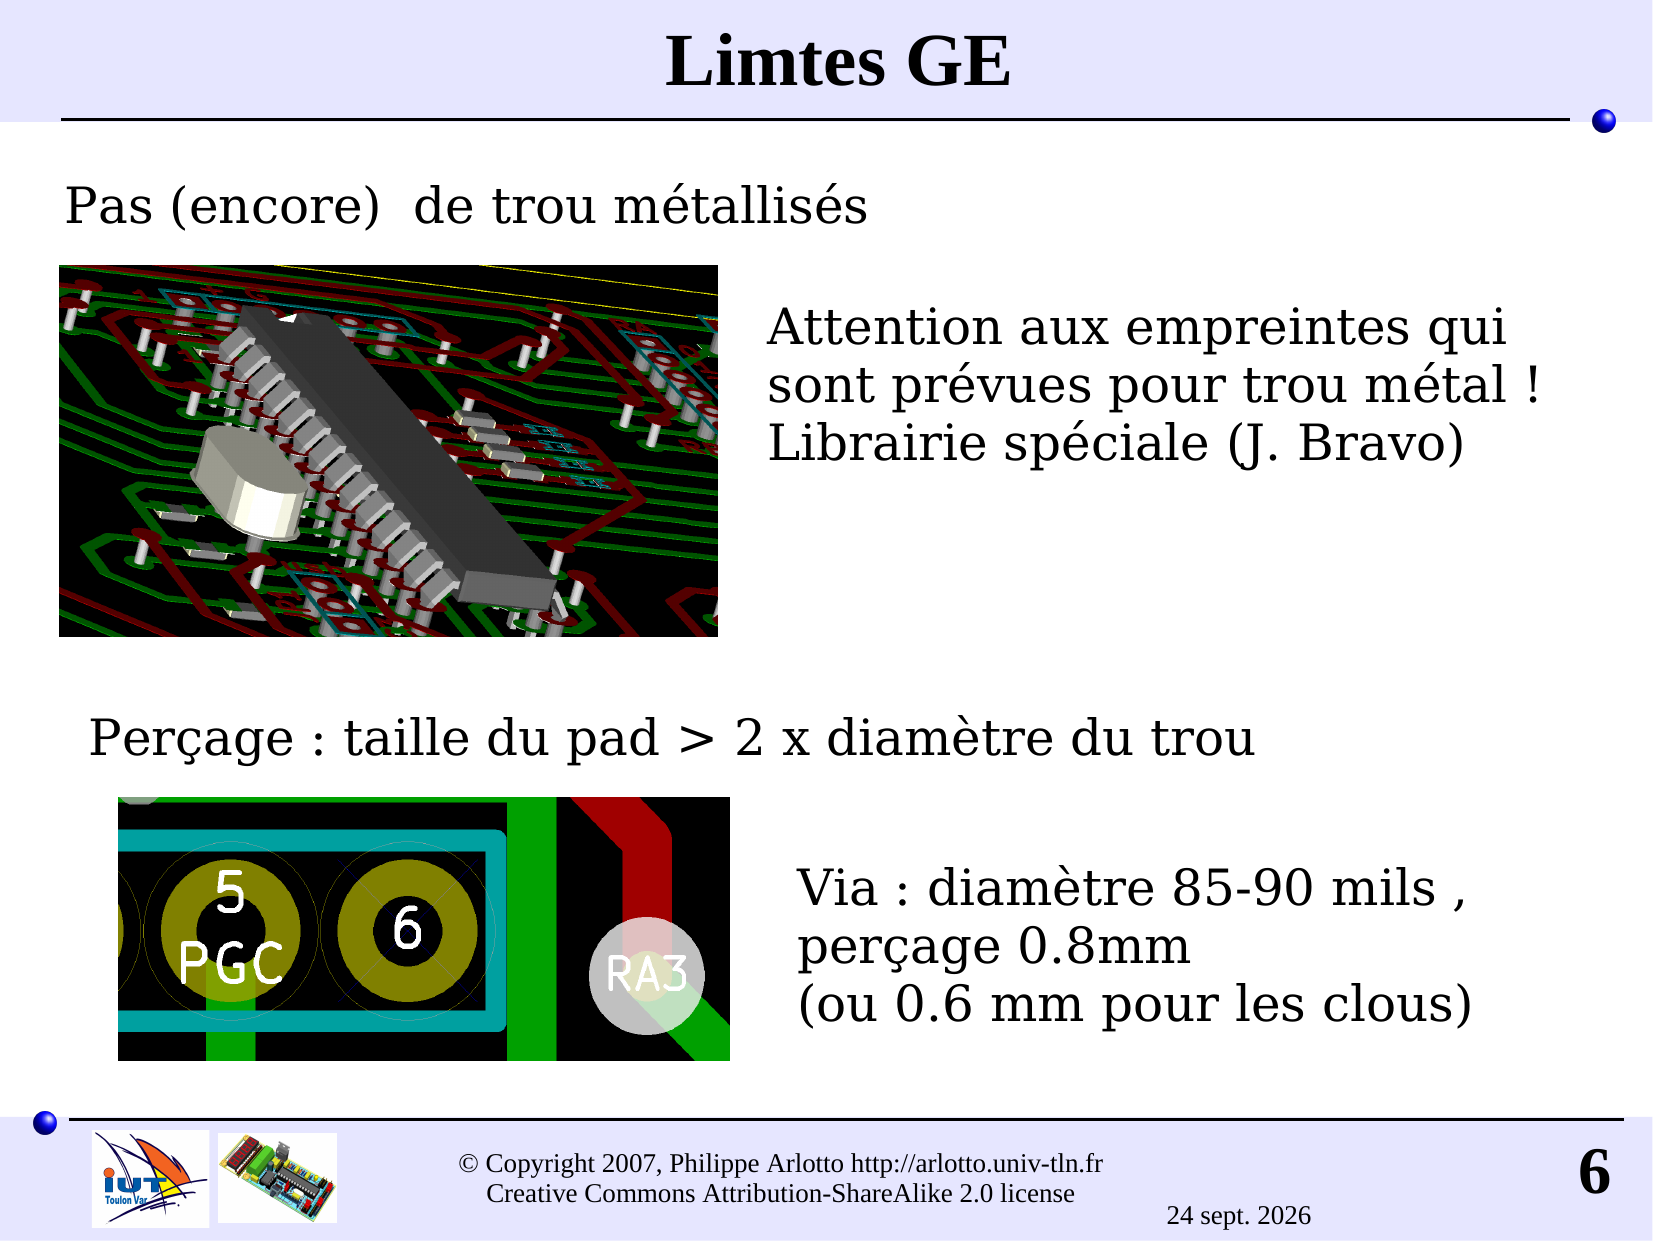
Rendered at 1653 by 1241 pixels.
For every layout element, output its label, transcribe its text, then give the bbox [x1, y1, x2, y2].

title Limtes GE [95, 11, 1585, 110]
text_box Pas (encore) de trou métallisés [64, 177, 886, 236]
picture [59, 265, 718, 637]
picture [218, 1133, 337, 1223]
text_box Via : diamètre 85-90 mils , perçage 0.8mm (ou 0.6 mm pour les clous) [797, 858, 1486, 1034]
text_box Attention aux empreintes qui sont prévues pour trou métal ! Librairie spéciale (J. Bravo) [767, 297, 1545, 473]
text_box Perçage : taille du pad > 2 x diamètre du trou [88, 708, 1258, 767]
picture [118, 797, 730, 1061]
